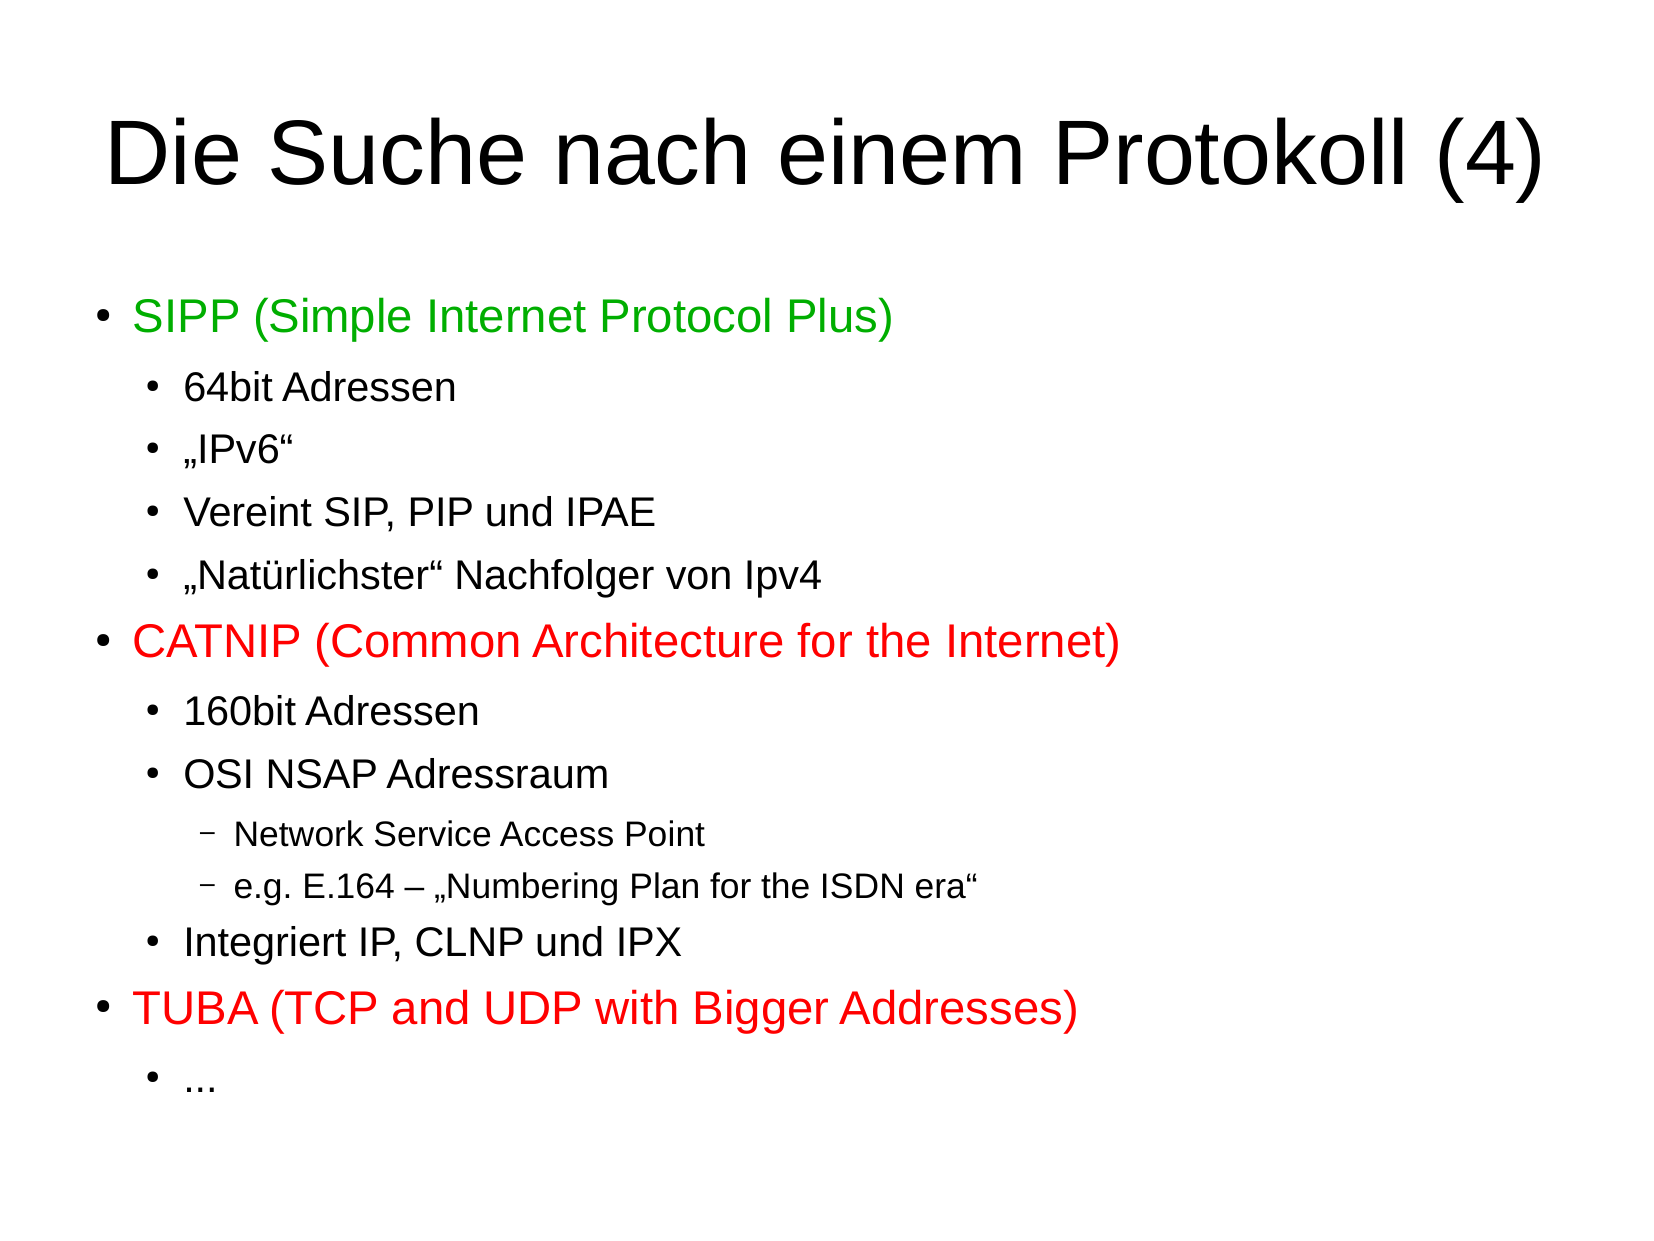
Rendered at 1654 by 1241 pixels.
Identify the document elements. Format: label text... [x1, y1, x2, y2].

list SIPP (Simple Internet Protocol Plus) 64bit Adressen „IPv6“ Vereint SIP, PIP und IPAE „Natürlichster“ Nachfolger von Ipv4 CATNIP (Common Architecture for the Internet) 160bit Adressen OSI NSAP Adressraum Network Service Access Point e.g. E.164 – „Numbering Plan for the ISDN era“ Integriert IP, CLNP und IPX TUBA (TCP and UDP with Bigger Addresses) ... [82, 290, 1571, 1109]
title Die Suche nach einem Protokoll (4) [82, 49, 1571, 257]
